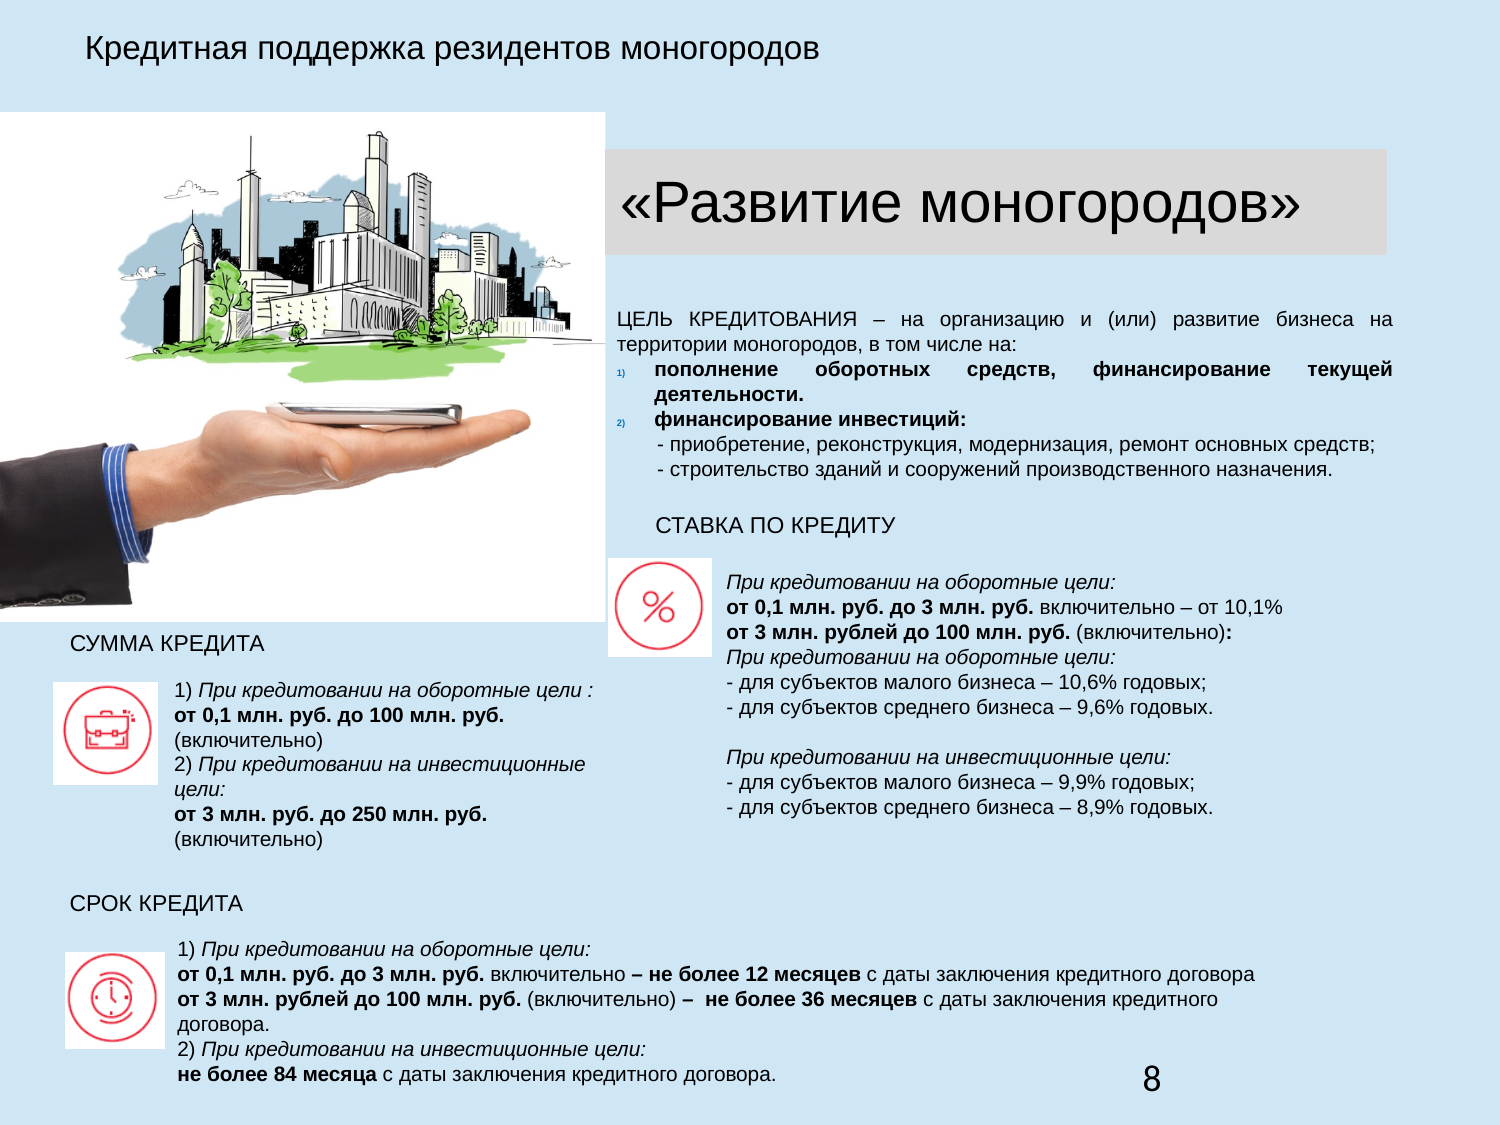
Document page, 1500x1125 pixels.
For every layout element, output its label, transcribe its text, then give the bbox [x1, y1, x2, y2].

slide_number <номер> [1128, 1046, 1478, 1107]
text_box СУММА КРЕДИТА [55, 644, 280, 664]
text_box При кредитовании на оборотные цели: от 0,1 млн. руб. до 3 млн. руб. включительно – от 10,1% от 3 млн. рублей до 100 млн. руб. (включительно): При кредитовании на оборотные цели: - для субъектов малого бизнеса – 10,6% годовых; - для субъектов среднего бизнеса – 9,6% годовых. При кредитовании на инвестиционные цели: - для субъектов малого бизнеса – 9,9% годовых; - для субъектов среднего бизнеса – 8,9% годовых. [711, 561, 1298, 826]
picture [53, 682, 158, 785]
text_box Кредитная поддержка резидентов моногородов [70, 19, 836, 74]
picture [608, 558, 712, 658]
text_box 1) При кредитовании на оборотные цели: от 0,1 млн. руб. до 3 млн. руб. включительно – не более 12 месяцев с даты заключения кредитного договора от 3 млн. рублей до 100 млн. руб. (включительно) – не более 36 месяцев с даты заключения кредитного договора. 2) При кредитовании на инвестиционные цели: не более 84 месяца с даты заключения кредитного договора. [162, 928, 1317, 1094]
picture [65, 952, 162, 1049]
text_box СТАВКА ПО КРЕДИТУ [640, 513, 911, 546]
text_box ЦЕЛЬ КРЕДИТОВАНИЯ – на организацию и (или) развитие бизнеса на территории моногородов, в том числе на: пополнение оборотных средств, финансирование текущей деятельности. финансирование инвестиций: - приобретение, реконструкция, модернизация, ремонт основных средств; - строительство зданий и сооружений производственного назначения. [602, 298, 1408, 513]
text_box 1) При кредитовании на оборотные цели : от 0,1 млн. руб. до 100 млн. руб. (включительно) 2) При кредитовании на инвестиционные цели: от 3 млн. руб. до 250 млн. руб. (включительно) [159, 668, 656, 859]
text_box СРОК КРЕДИТА [54, 881, 259, 924]
picture [0, 112, 606, 644]
table_header «Развитие моногородов» [605, 149, 1387, 255]
